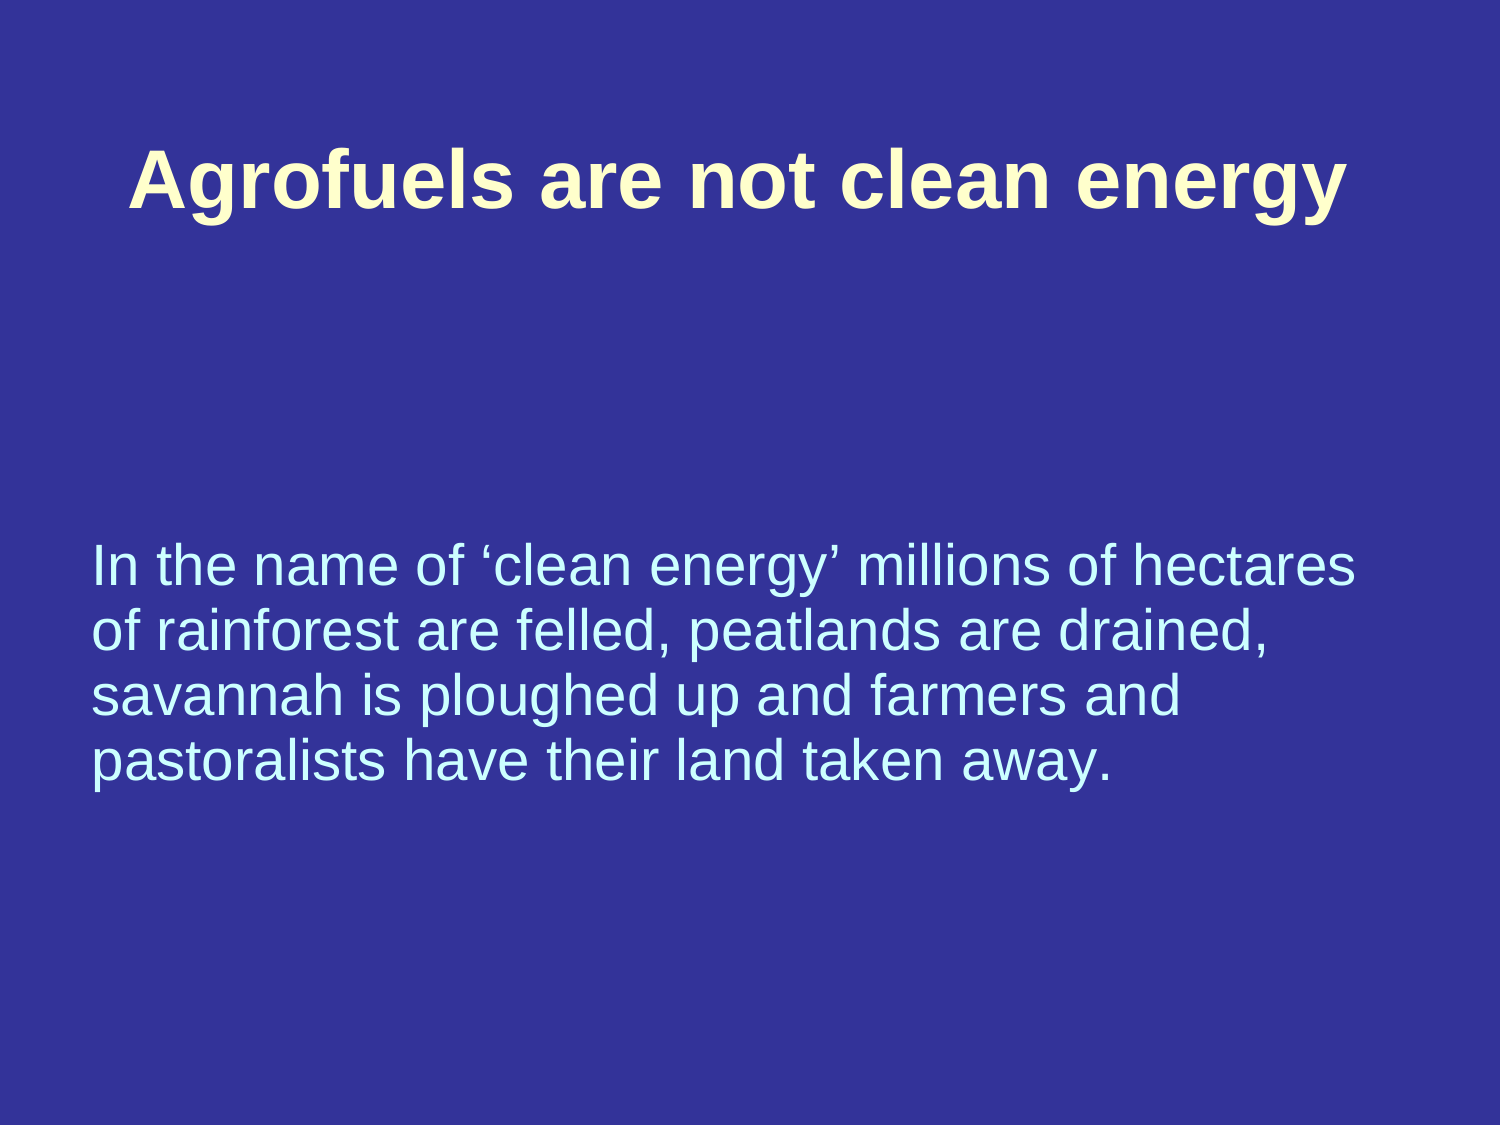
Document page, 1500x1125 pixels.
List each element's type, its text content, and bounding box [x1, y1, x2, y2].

text_box In the name of ‘clean energy’ millions of hectares of rainforest are felled, peatlands are drained, savannah is ploughed up and farmers and pastoralists have their land taken away. [76, 525, 1412, 801]
title Agrofuels are not clean energy [75, 115, 1426, 244]
